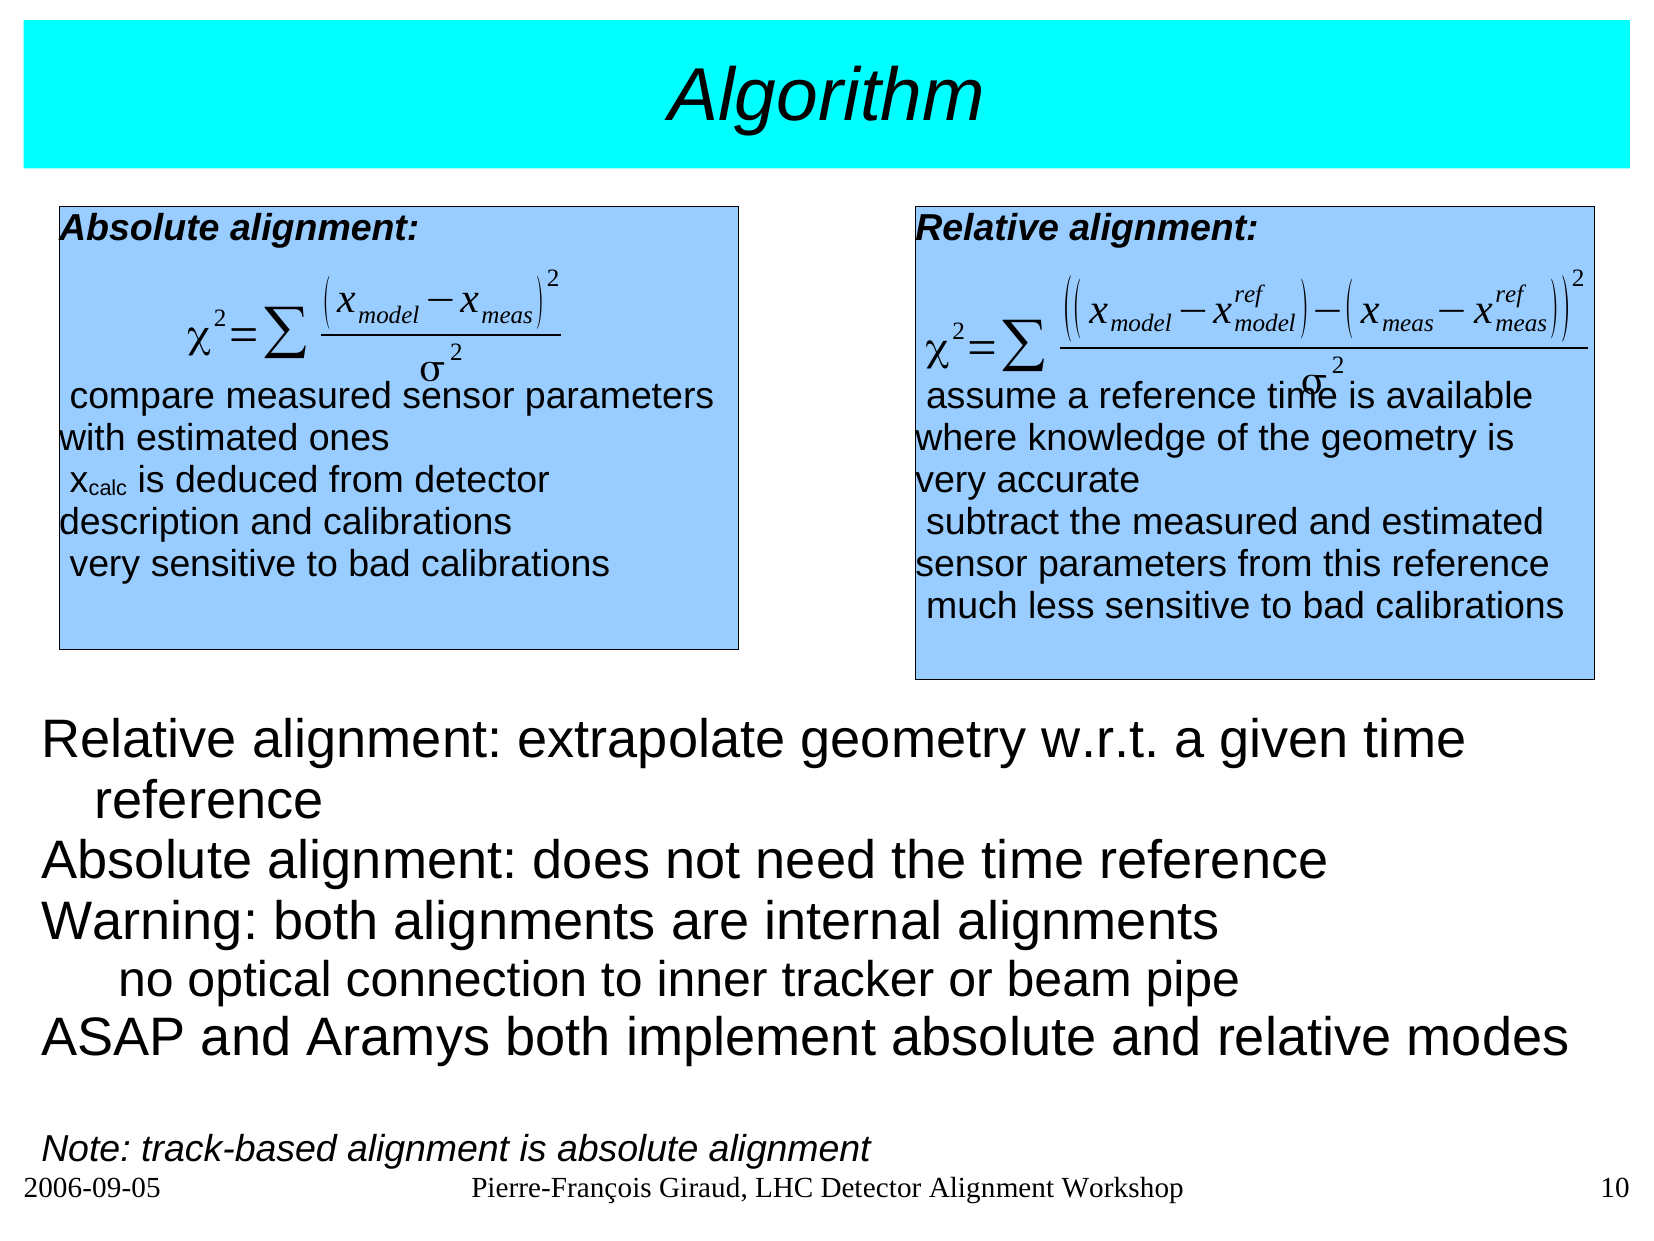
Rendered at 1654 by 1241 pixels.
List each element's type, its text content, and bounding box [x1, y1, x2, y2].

text_box Relative alignment: assume a reference time is available where knowledge of the geometry is very accurate subtract the measured and estimated sensor parameters from this reference much less sensitive to bad calibrations [915, 206, 1595, 265]
chart [177, 265, 573, 390]
title Algorithm [23, 20, 1630, 169]
chart [915, 265, 1600, 404]
text_box Relative alignment: assume a reference time is available where knowledge of the geometry is very accurate subtract the measured and estimated sensor parameters from this reference much less sensitive to bad calibrations [915, 404, 1595, 680]
list Relative alignment: extrapolate geometry w.r.t. a given time reference Absolute alignment: does not need the time reference Warning: both alignments are internal alignments no optical connection to inner tracker or beam pipe ASAP and Aramys both implement absolute and relative modes [23, 708, 1630, 1130]
text_box Note: track-based alignment is absolute alignment [26, 1119, 886, 1183]
text_box Absolute alignment: compare measured sensor parameters with estimated ones xcalc is deduced from detector description and calibrations very sensitive to bad calibrations [59, 206, 739, 650]
